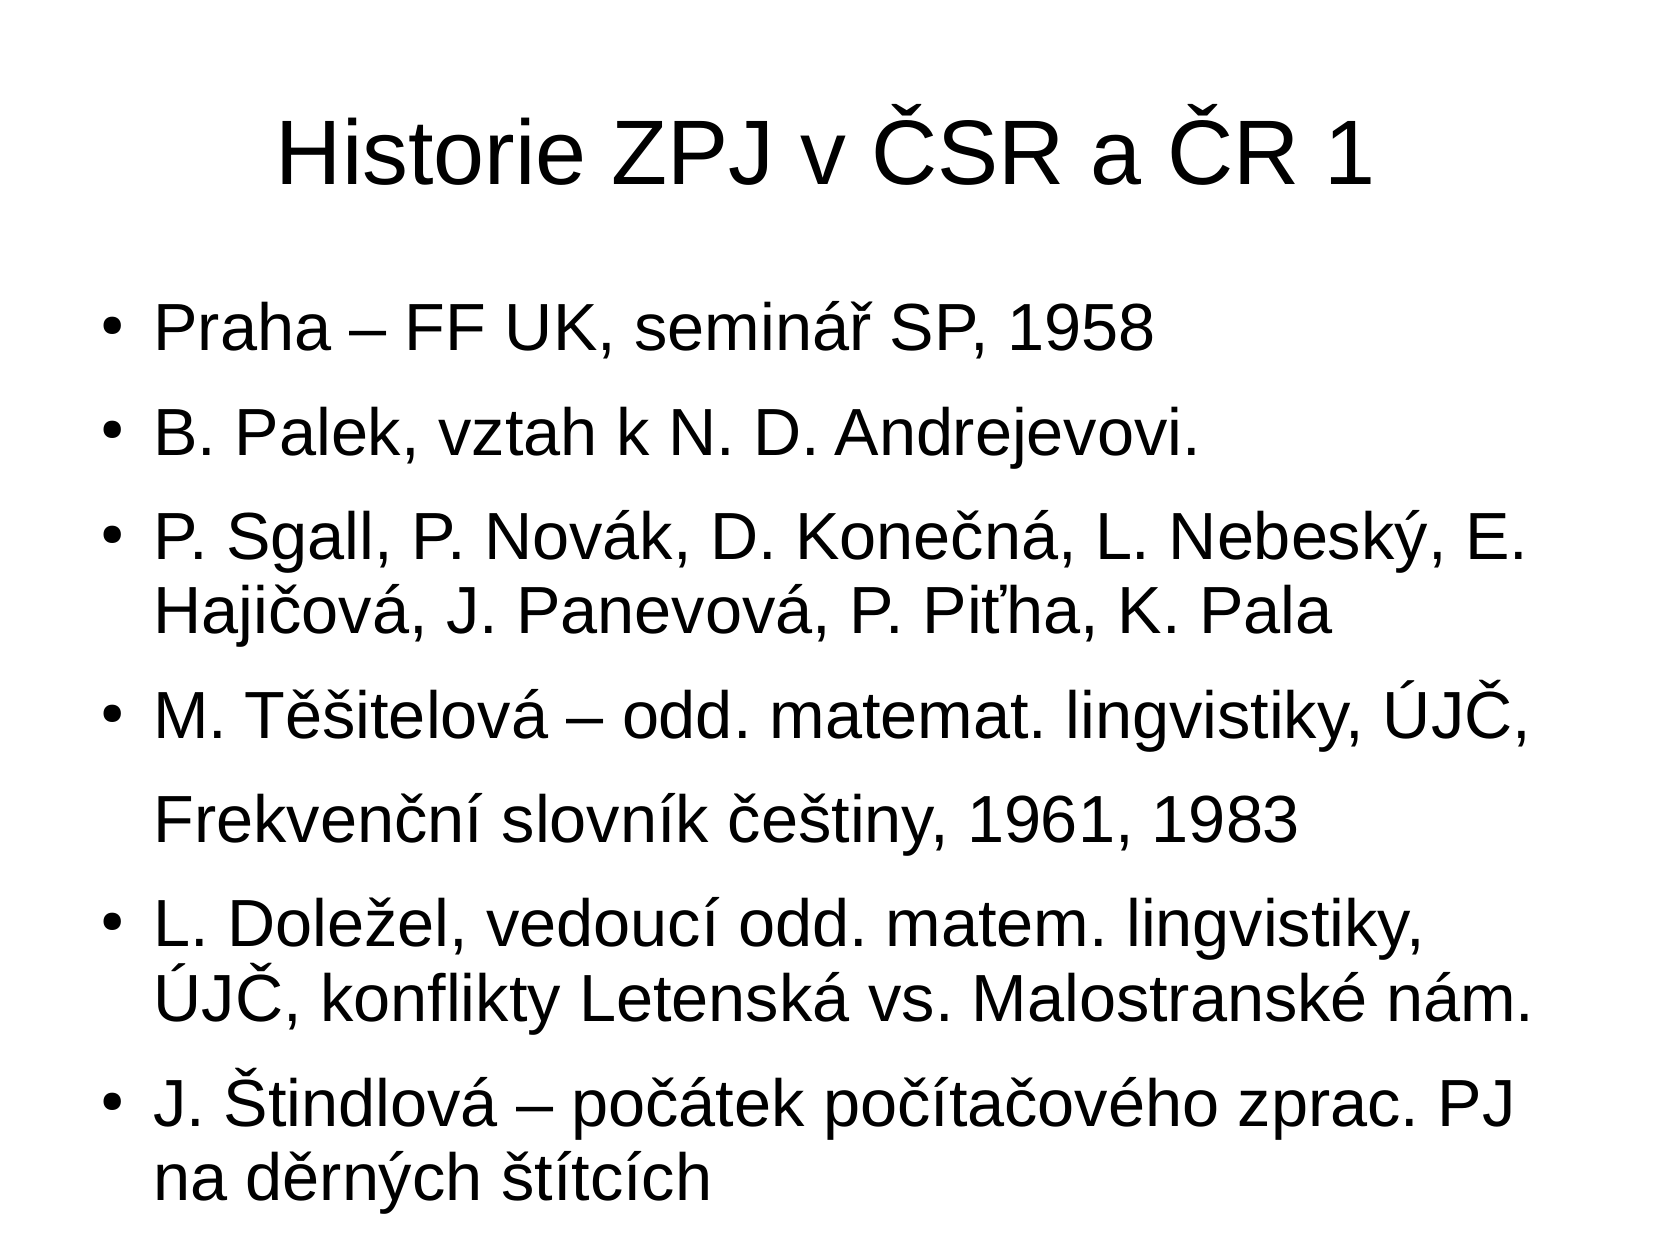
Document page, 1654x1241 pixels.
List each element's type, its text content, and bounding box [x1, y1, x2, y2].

list Praha – FF UK, seminář SP, 1958 B. Palek, vztah k N. D. Andrejevovi. P. Sgall, P. Novák, D. Konečná, L. Nebeský, E. Hajičová, J. Panevová, P. Piťha, K. Pala M. Těšitelová – odd. matemat. lingvistiky, ÚJČ, Frekvenční slovník češtiny, 1961, 1983 L. Doležel, vedoucí odd. matem. lingvistiky, ÚJČ, konflikty Letenská vs. Malostranské nám. J. Štindlová – počátek počítačového zprac. PJ na děrných štítcích [82, 290, 1571, 1216]
title Historie ZPJ v ČSR a ČR 1 [82, 56, 1571, 250]
